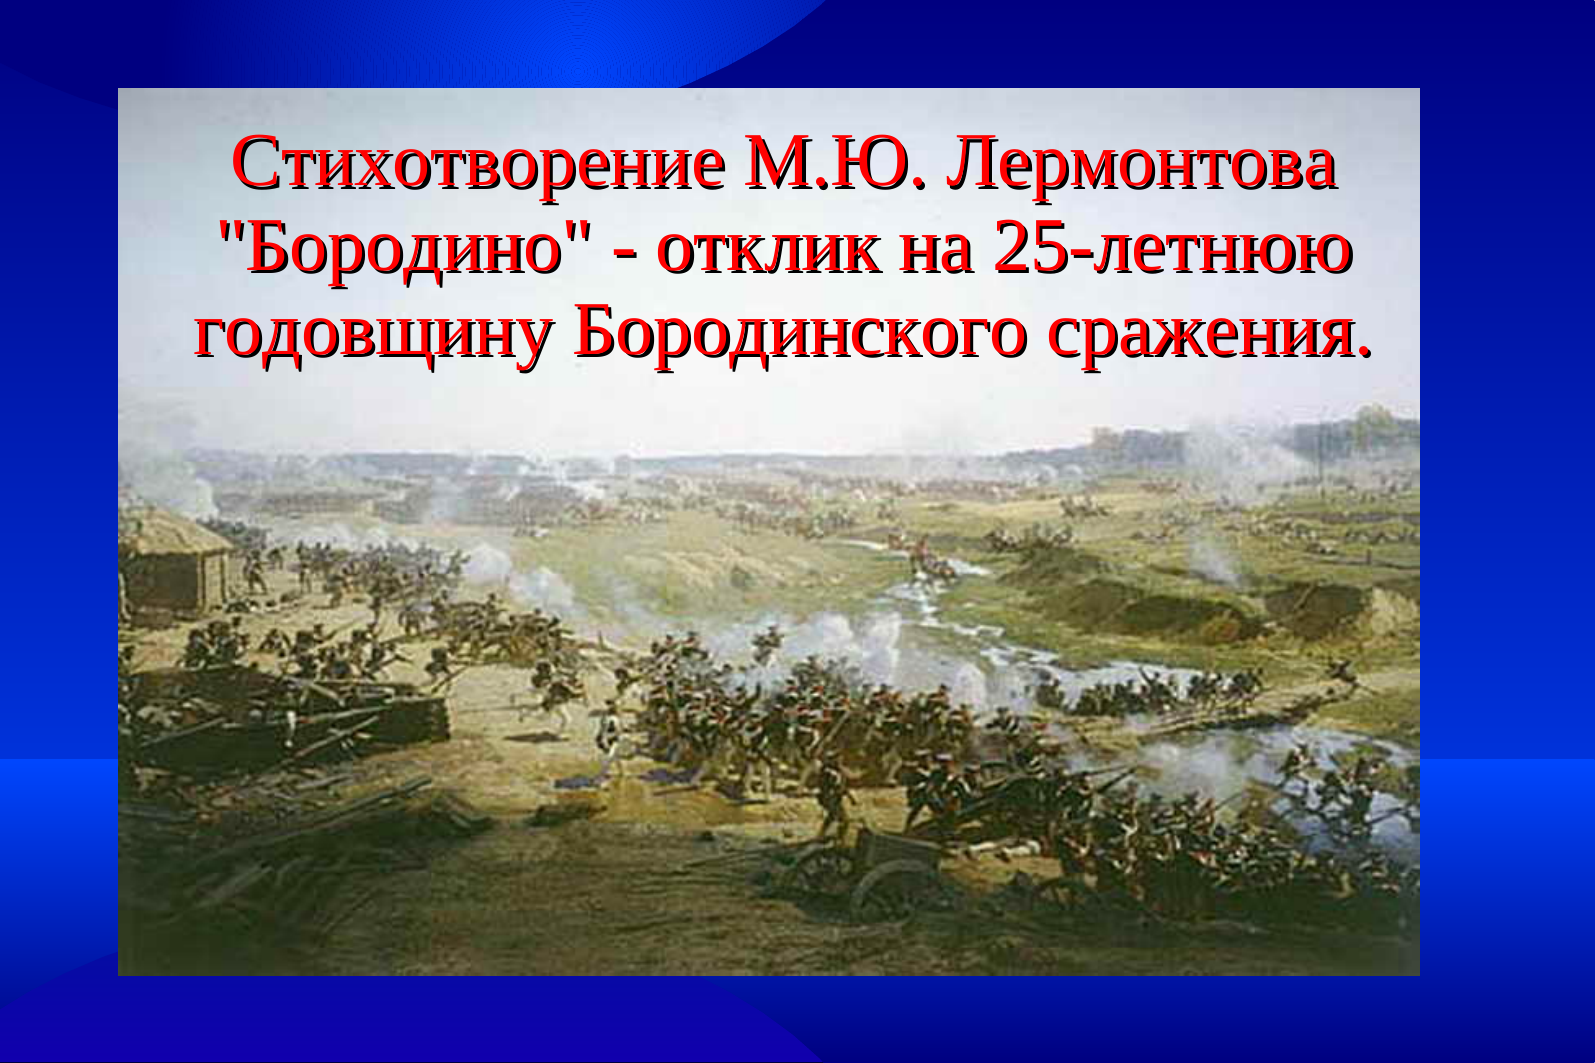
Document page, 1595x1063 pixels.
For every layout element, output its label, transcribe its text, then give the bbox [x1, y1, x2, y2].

text_box Стихотворение М.Ю. Лермонтова "Бородино" - отклик на 25-летнюю годовщину Бородинского сражения. [121, 118, 1447, 371]
picture [118, 88, 1420, 976]
